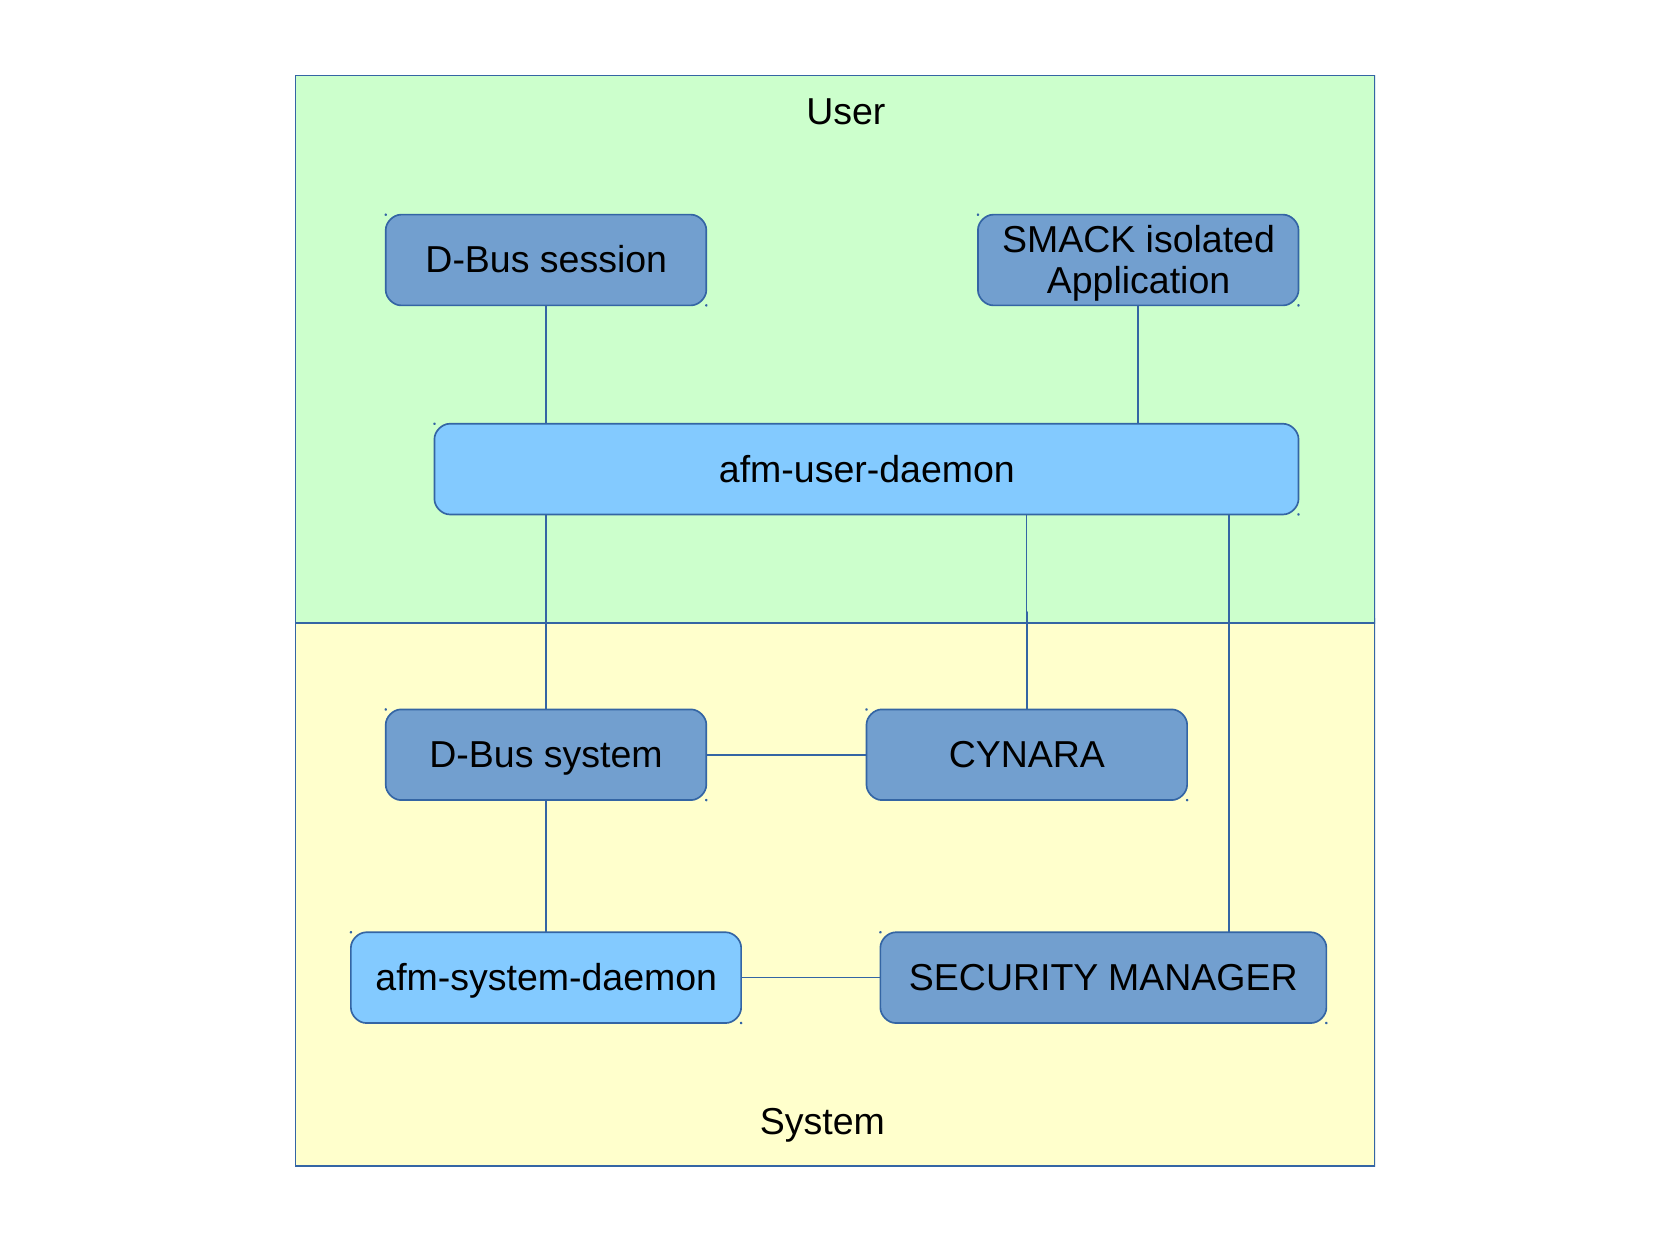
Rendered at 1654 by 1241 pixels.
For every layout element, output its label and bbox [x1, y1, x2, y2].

picture [294, 74, 1376, 1176]
